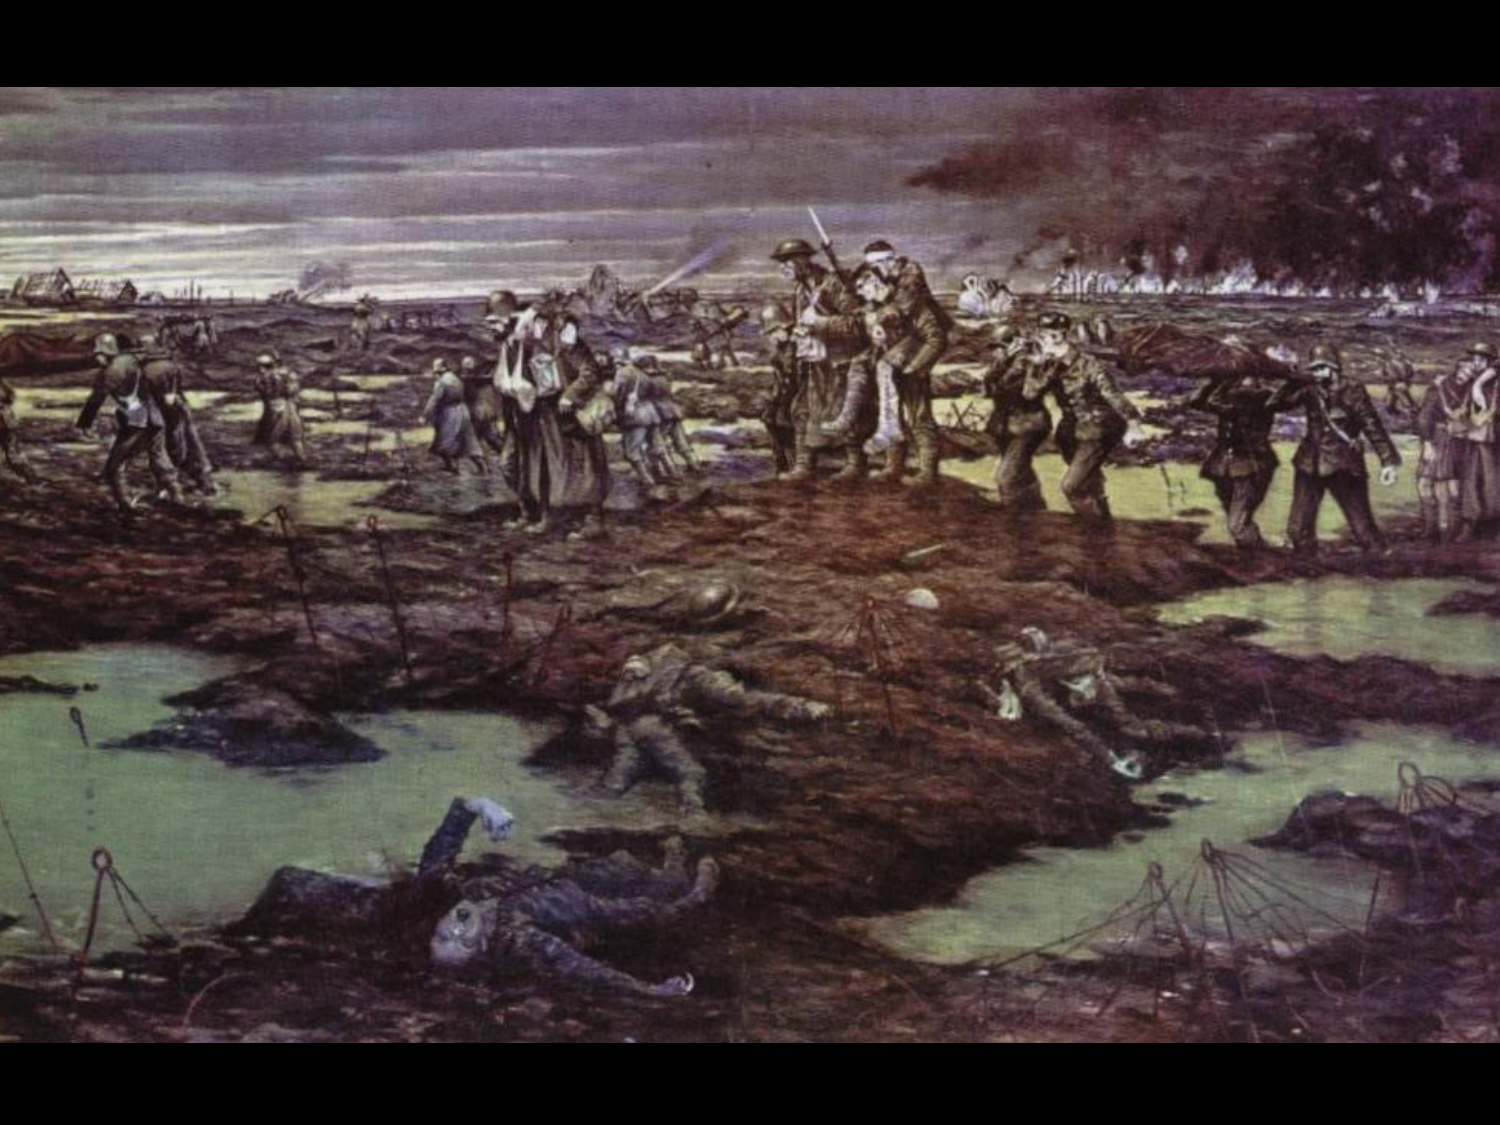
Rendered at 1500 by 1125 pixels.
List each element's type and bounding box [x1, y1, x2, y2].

picture [0, 87, 1500, 1043]
